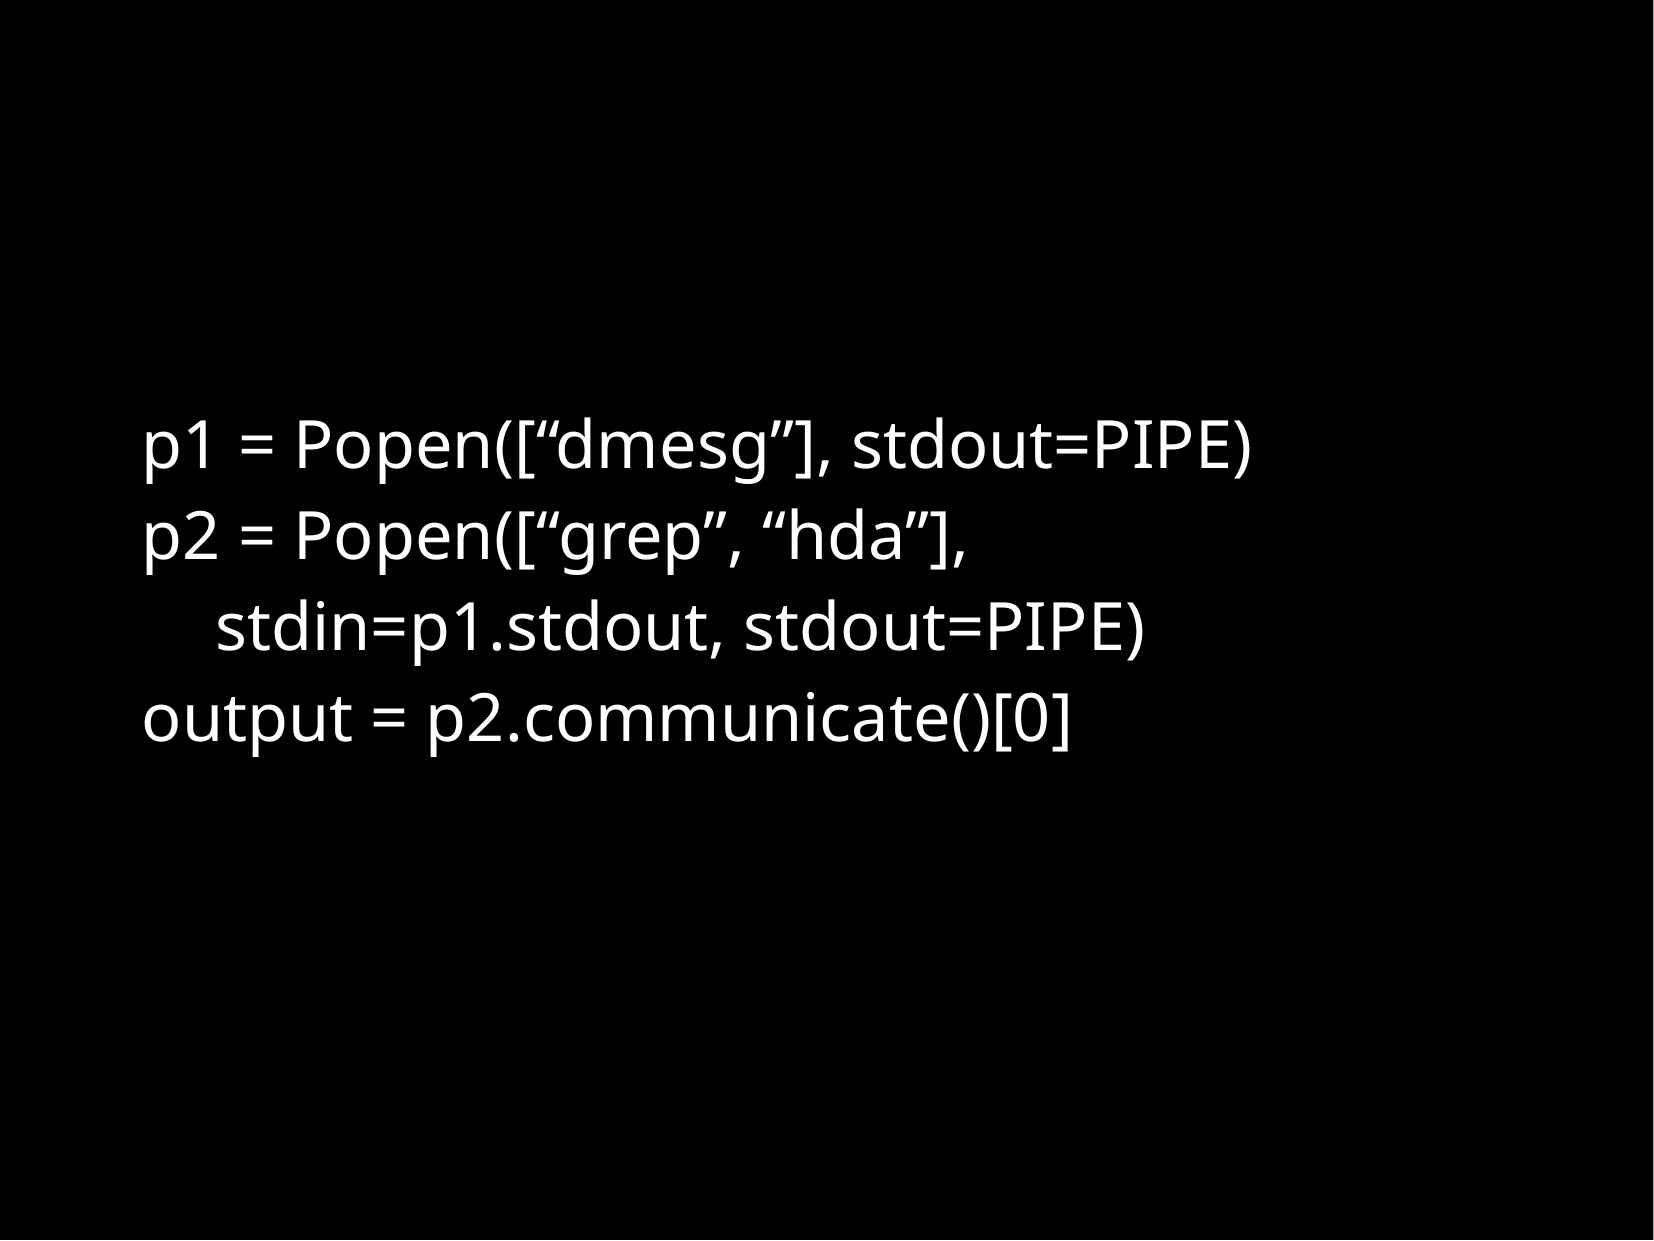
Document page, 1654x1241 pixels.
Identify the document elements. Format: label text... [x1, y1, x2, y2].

subtitle p1 = Popen([“dmesg”], stdout=PIPE) p2 = Popen([“grep”, “hda”], stdin=p1.stdout, stdout=PIPE) output = p2.communicate()[0] [82, 56, 1571, 1102]
